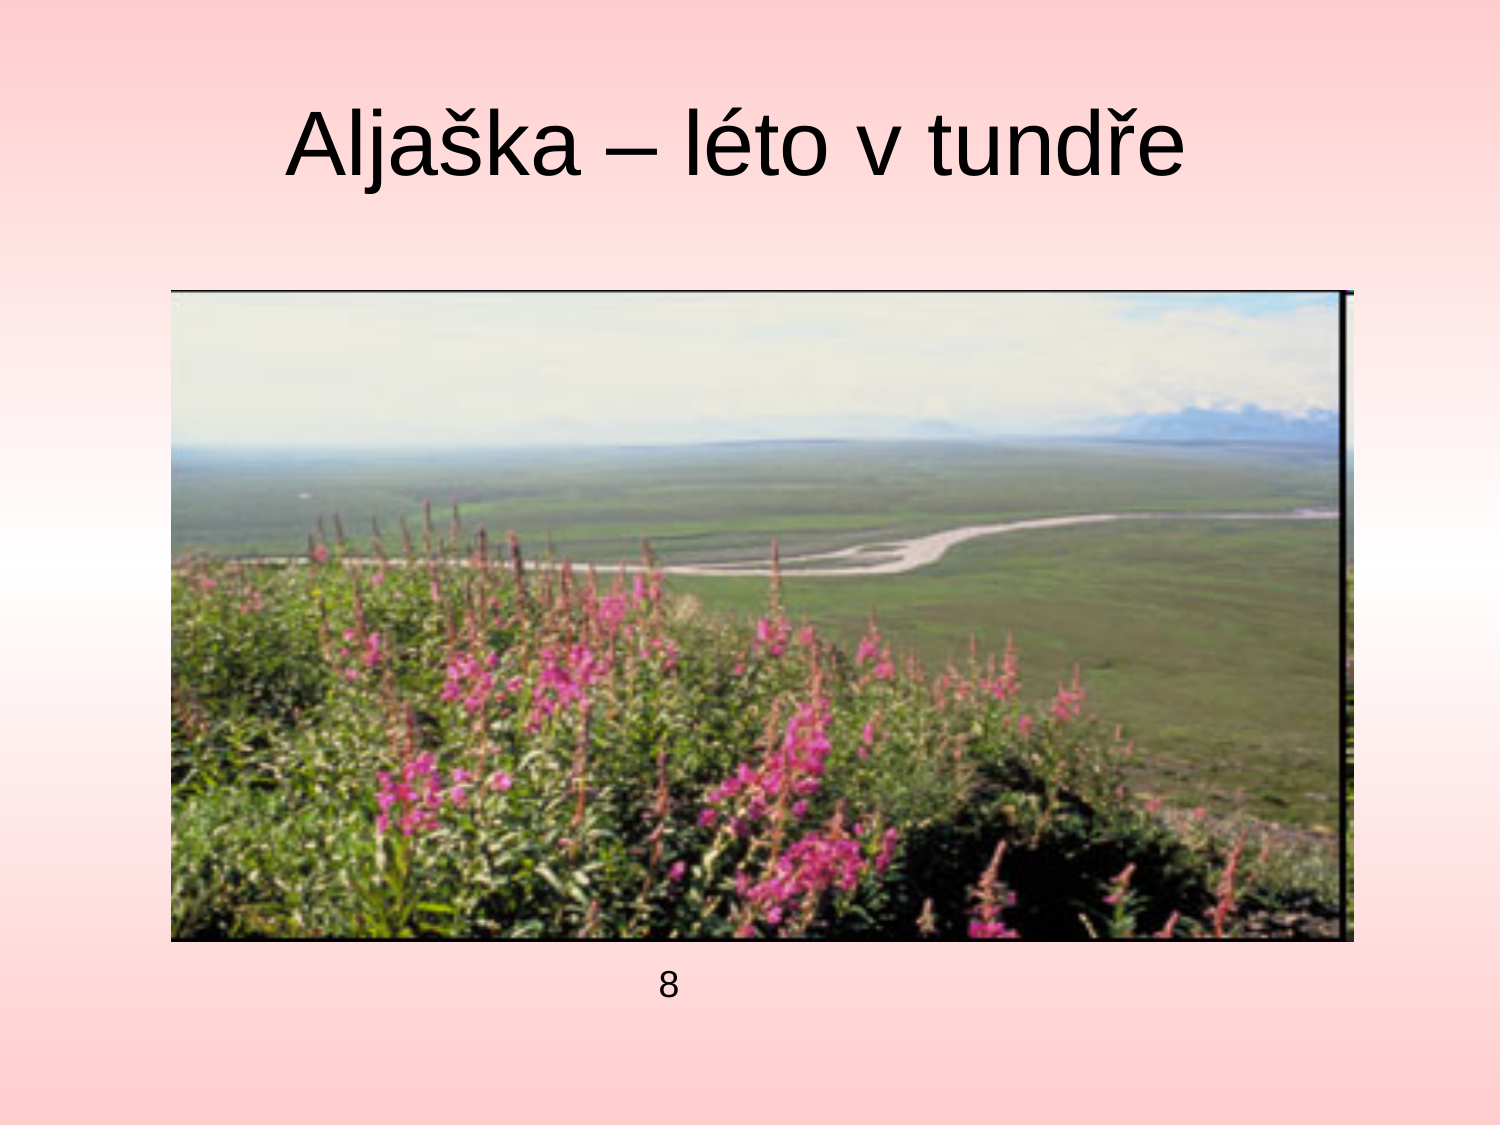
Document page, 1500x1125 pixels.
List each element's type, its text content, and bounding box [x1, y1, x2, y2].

text_box 8 [643, 952, 751, 1013]
title Aljaška – léto v tundře [75, 45, 1426, 233]
picture [171, 290, 1354, 942]
